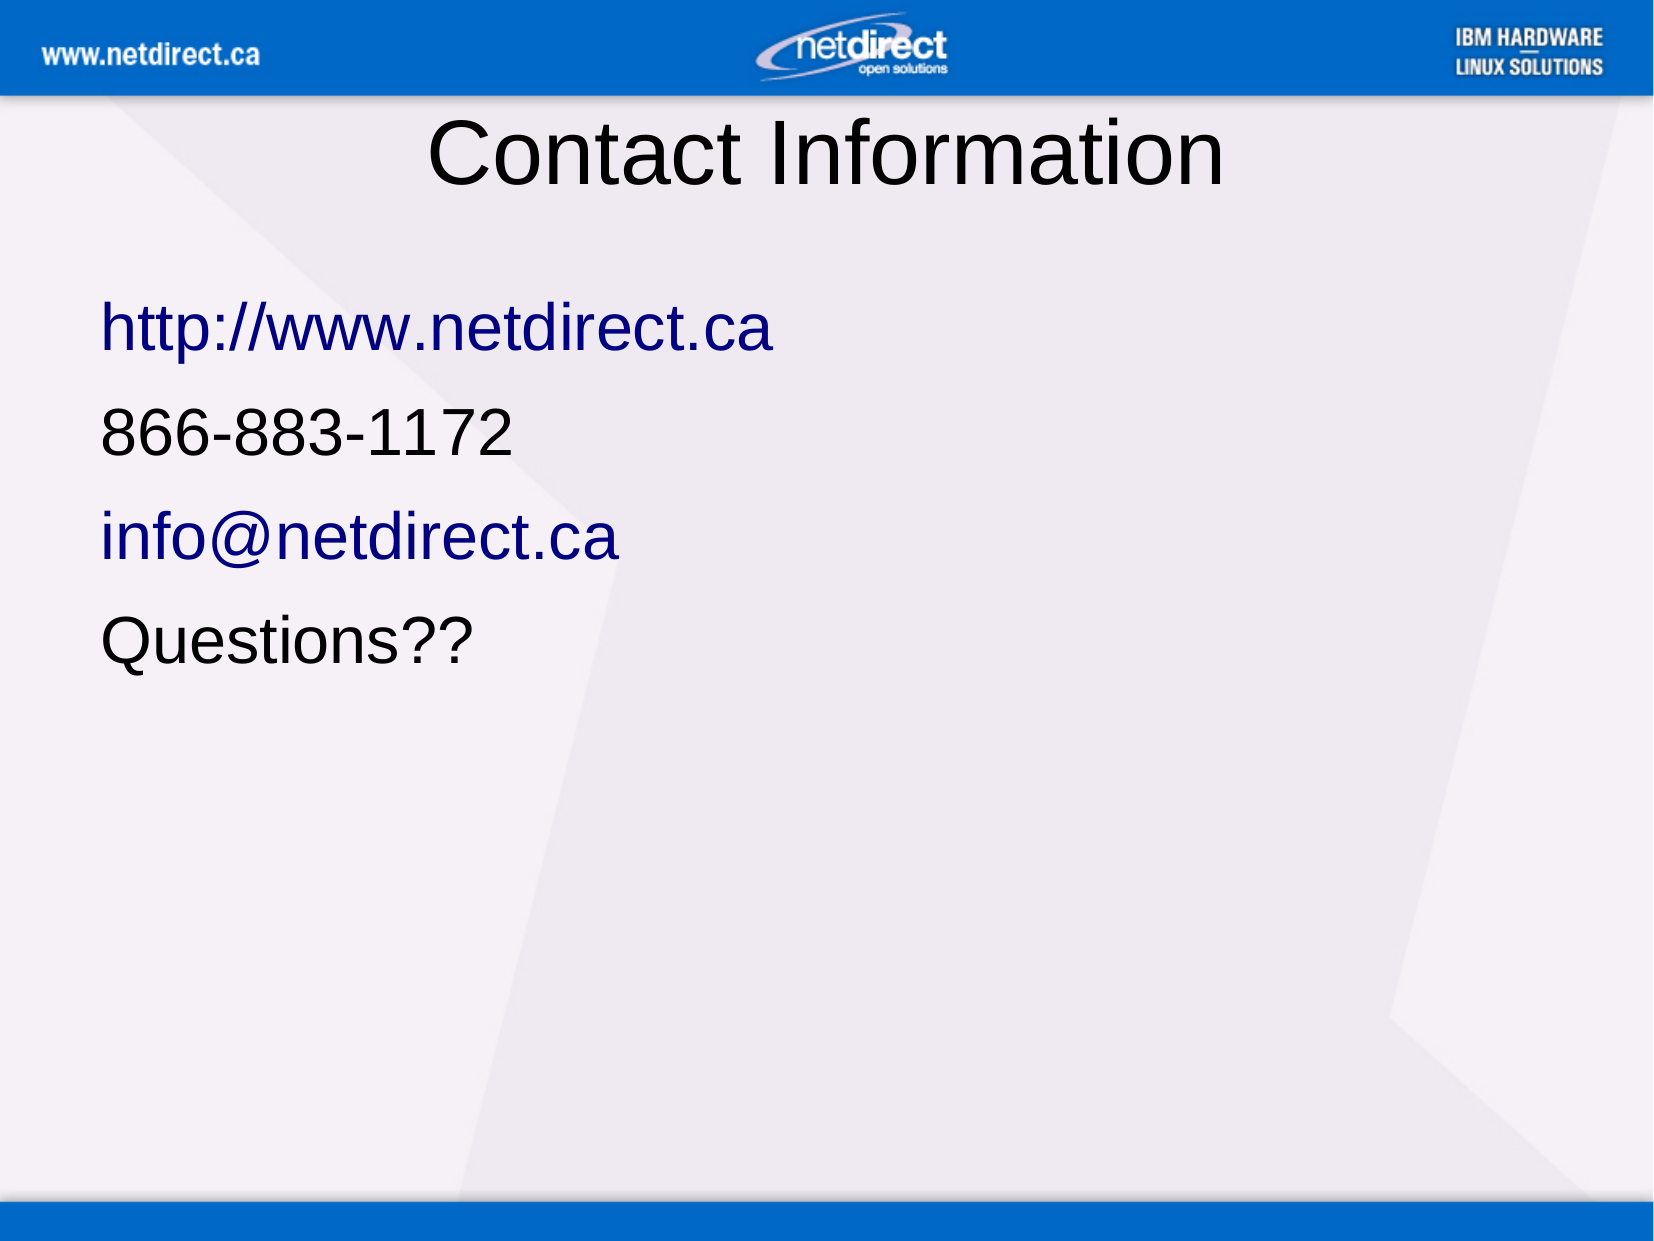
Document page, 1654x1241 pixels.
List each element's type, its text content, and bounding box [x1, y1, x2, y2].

title Contact Information [82, 49, 1571, 257]
list http://www.netdirect.ca 866-883-1172 info@netdirect.ca Questions?? [82, 290, 1571, 1109]
picture [0, 0, 1654, 1241]
